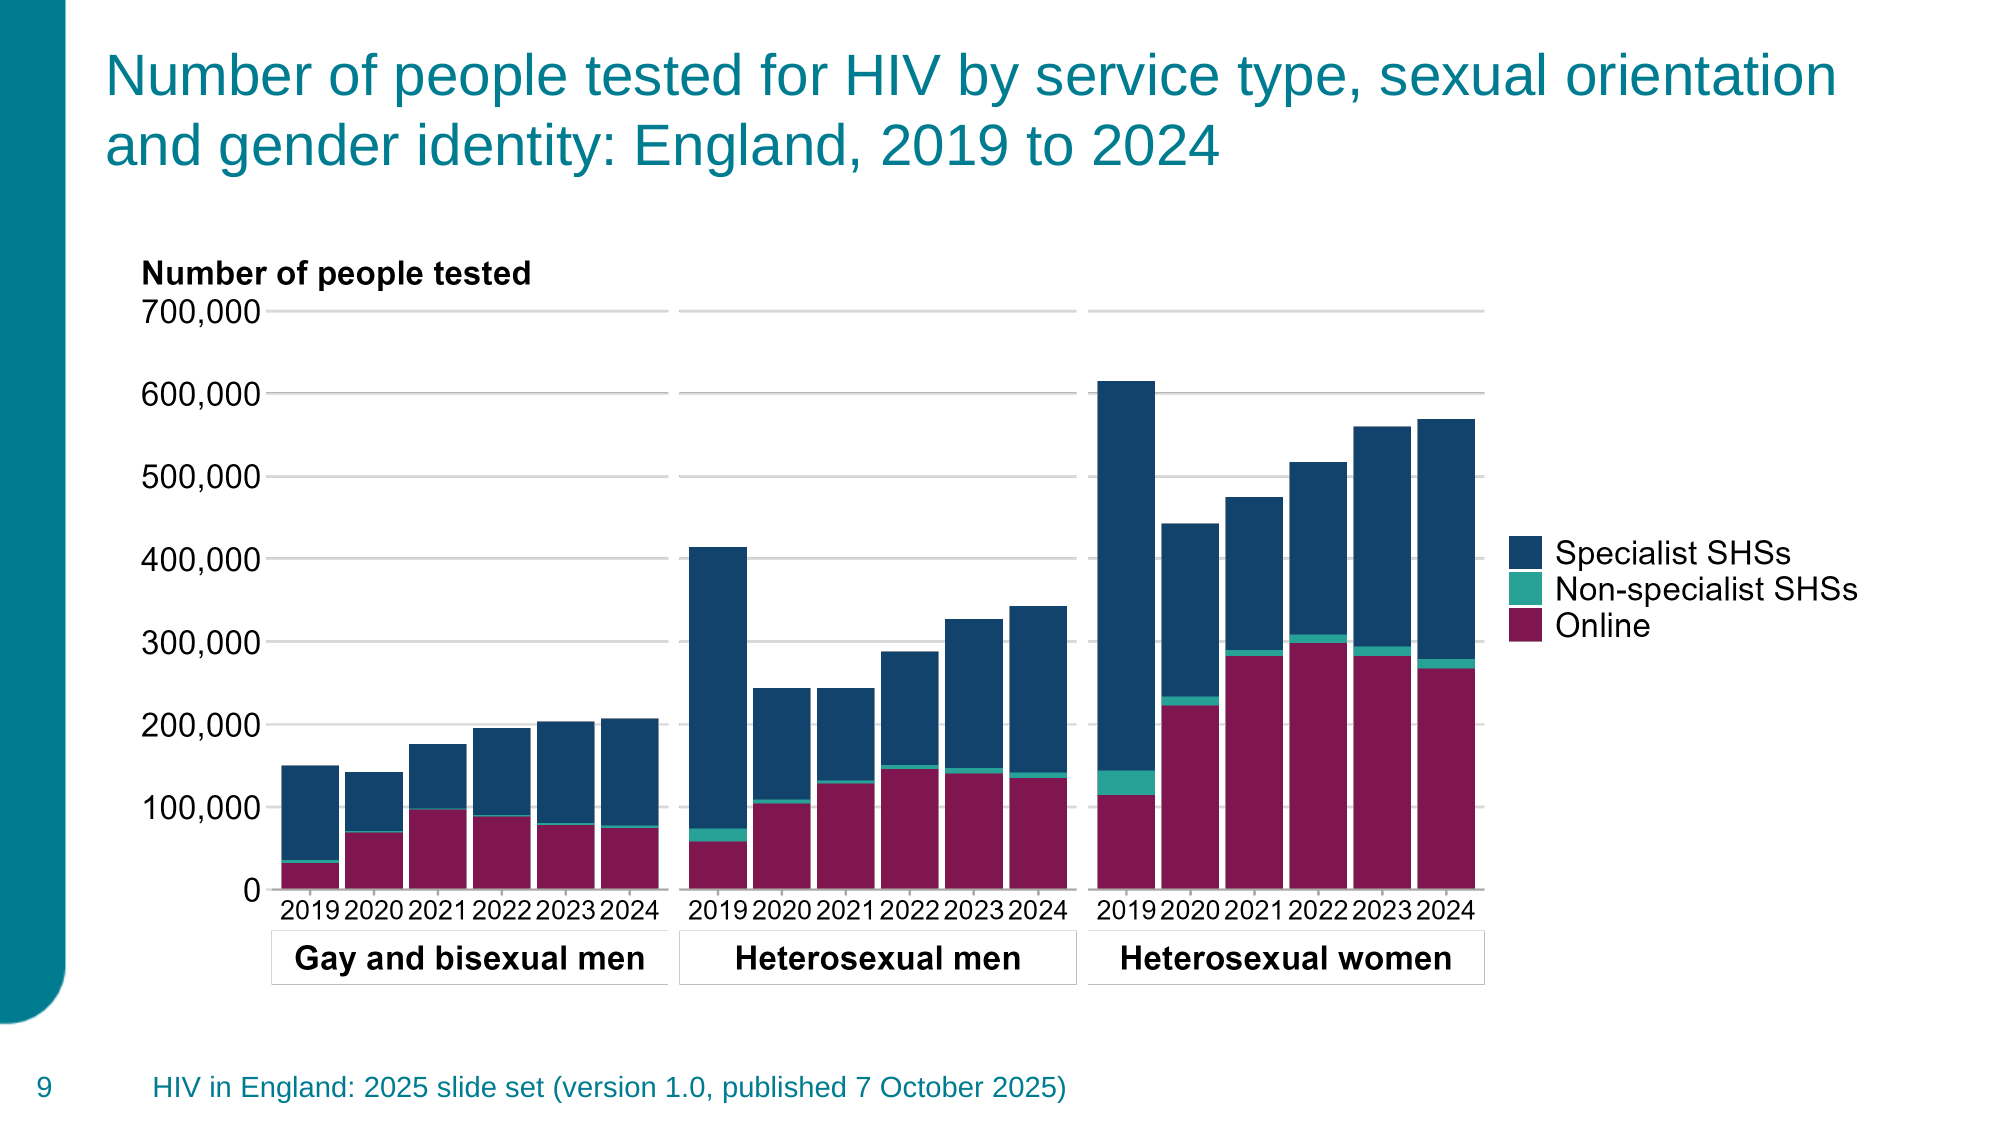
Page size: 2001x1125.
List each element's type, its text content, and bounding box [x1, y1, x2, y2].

title Number of people tested for HIV by service type, sexual orientation and gender identity: England, 2019 to 2024 [90, 29, 1891, 255]
picture [129, 245, 1870, 996]
text_box [21, 1056, 120, 1117]
text_box HIV in England: 2025 slide set (version 1.0, published 7 October 2025) [137, 1056, 1780, 1116]
